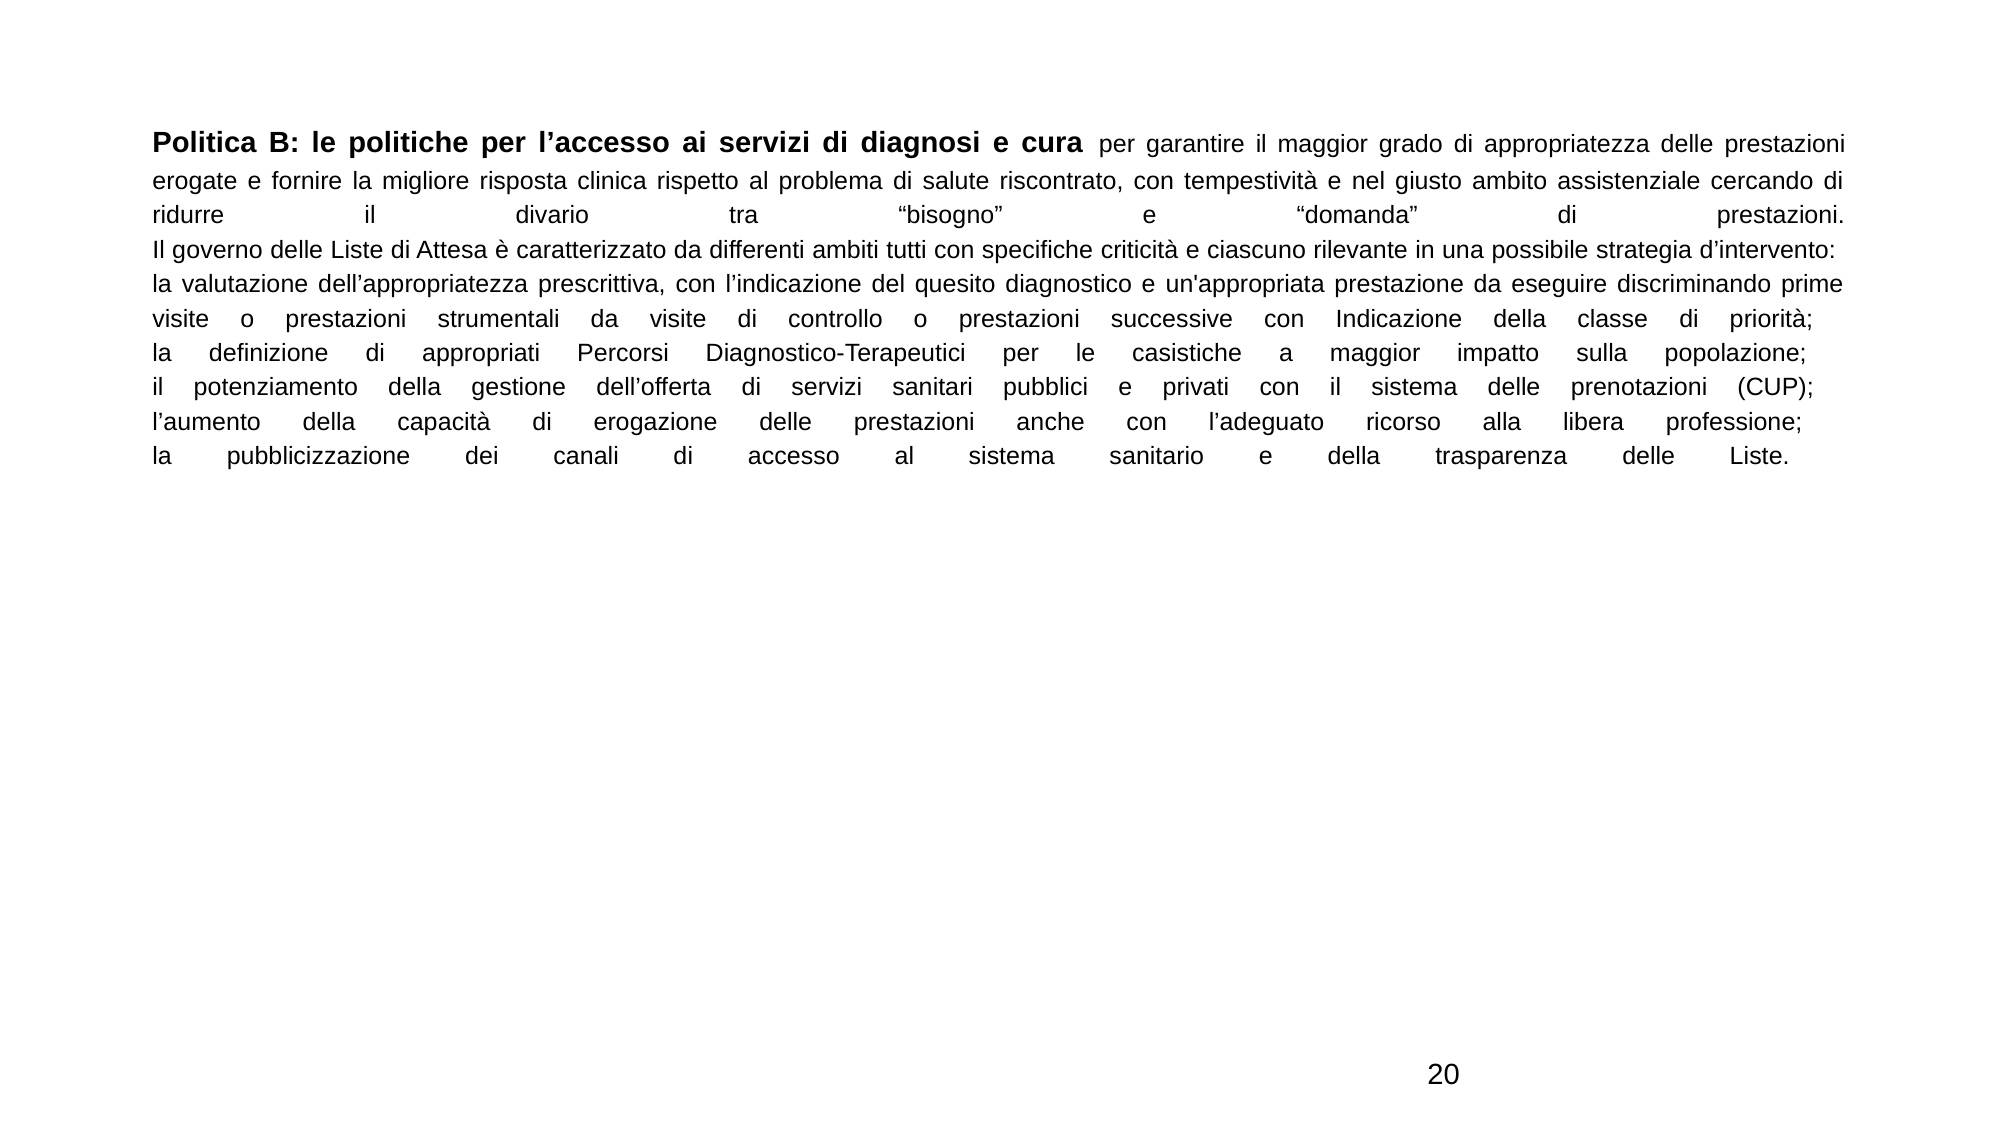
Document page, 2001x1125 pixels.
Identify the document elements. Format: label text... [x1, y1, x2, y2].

title Politica B: le politiche per l’accesso ai servizi di diagnosi e cura per garantire il maggior grado di appropriatezza delle prestazioni erogate e fornire la migliore risposta clinica rispetto al problema di salute riscontrato, con tempestività e nel giusto ambito assistenziale cercando di ridurre il divario tra “bisogno” e “domanda” di prestazioni. Il governo delle Liste di Attesa è caratterizzato da differenti ambiti tutti con specifiche criticità e ciascuno rilevante in una possibile strategia d’intervento: la valutazione dell’appropriatezza prescrittiva, con l’indicazione del quesito diagnostico e un'appropriata prestazione da eseguire discriminando prime visite o prestazioni strumentali da visite di controllo o prestazioni successive con Indicazione della classe di priorità; la definizione di appropriati Percorsi Diagnostico-Terapeutici per le casistiche a maggior impatto sulla popolazione; il potenziamento della gestione dell’offerta di servizi sanitari pubblici e privati con il sistema delle prenotazioni (CUP); l’aumento della capacità di erogazione delle prestazioni anche con l’adeguato ricorso alla libera professione; la pubblicizzazione dei canali di accesso al sistema sanitario e della trasparenza delle Liste. [137, 59, 1863, 634]
slide_number <numero> [1412, 1042, 1863, 1103]
